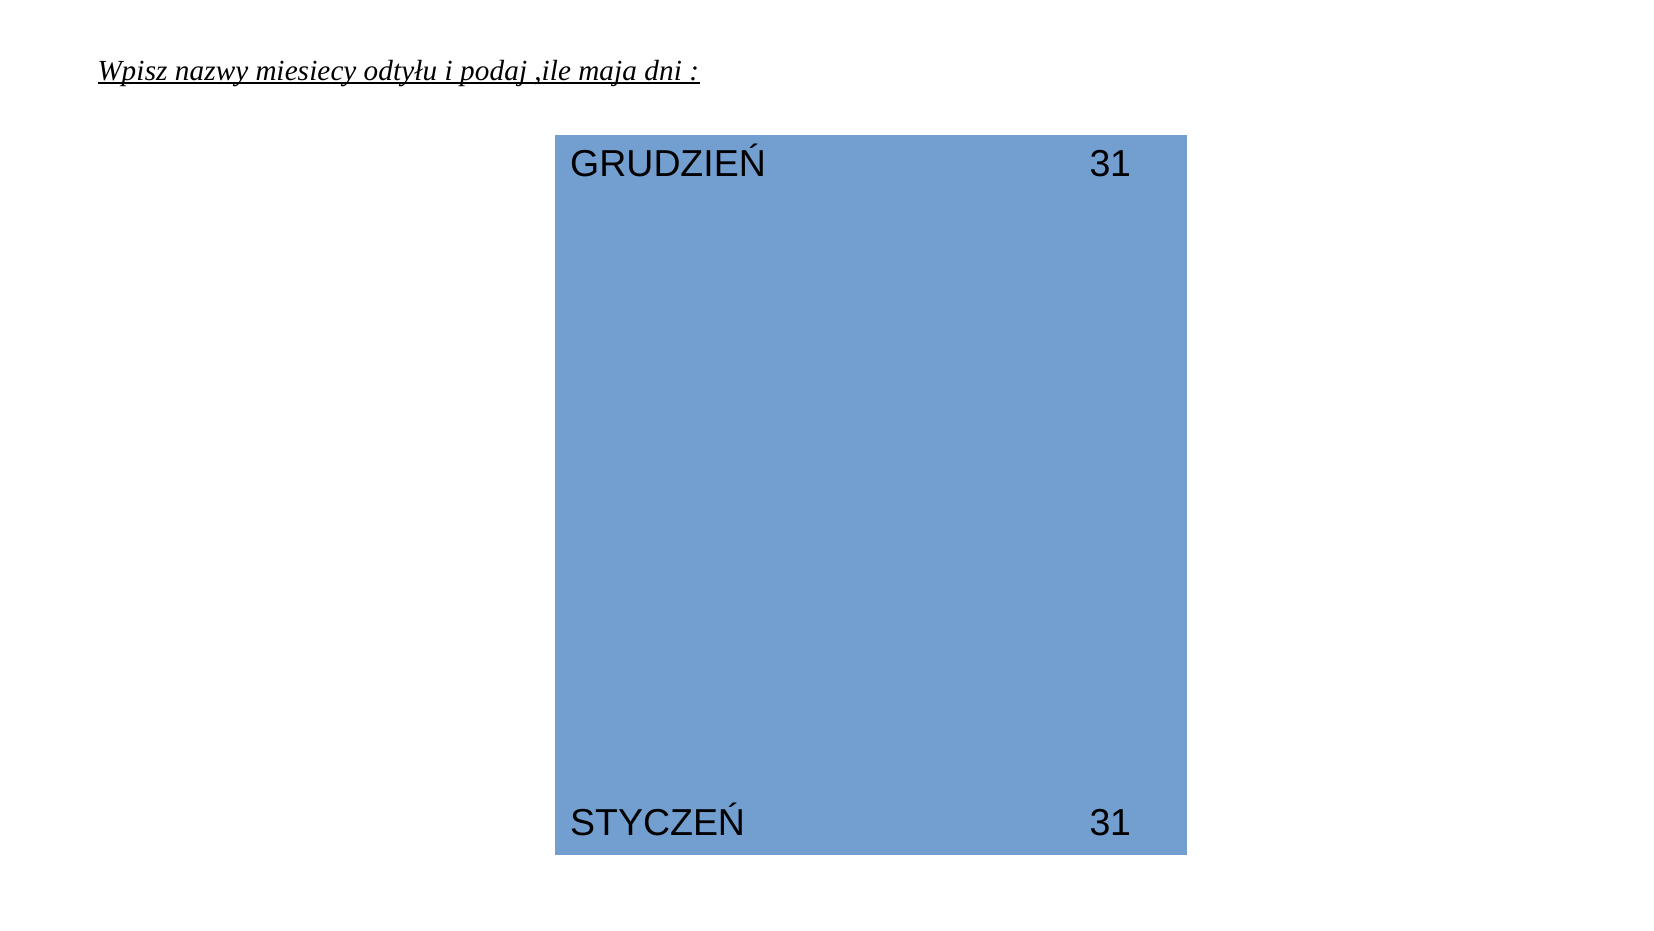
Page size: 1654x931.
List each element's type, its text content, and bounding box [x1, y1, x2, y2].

table_cell [555, 195, 1075, 255]
table_cell [1075, 434, 1187, 494]
table_cell [555, 434, 1075, 494]
table_header GRUDZIEŃ [555, 135, 1075, 195]
table_cell [555, 614, 1075, 674]
text_box Wpisz nazwy miesiecy odtyłu i podaj ,ile maja dni : [82, 47, 715, 96]
table_cell [555, 674, 1075, 734]
table_cell [555, 315, 1075, 375]
table_cell [555, 554, 1075, 614]
table_cell [555, 494, 1075, 554]
table_cell [1075, 375, 1187, 434]
table_cell [1075, 255, 1187, 315]
table_cell [1075, 614, 1187, 674]
table_cell STYCZEŃ [555, 794, 1075, 855]
table_cell [1075, 674, 1187, 734]
table_cell [1075, 315, 1187, 375]
table_cell [1075, 195, 1187, 255]
table_cell [555, 375, 1075, 434]
table_cell [555, 734, 1075, 794]
table_cell 31 [1075, 794, 1187, 855]
table_cell [555, 255, 1075, 315]
table_cell [1075, 734, 1187, 794]
table_cell [1075, 554, 1187, 614]
table_header 31 [1075, 135, 1187, 195]
table_cell [1075, 494, 1187, 554]
